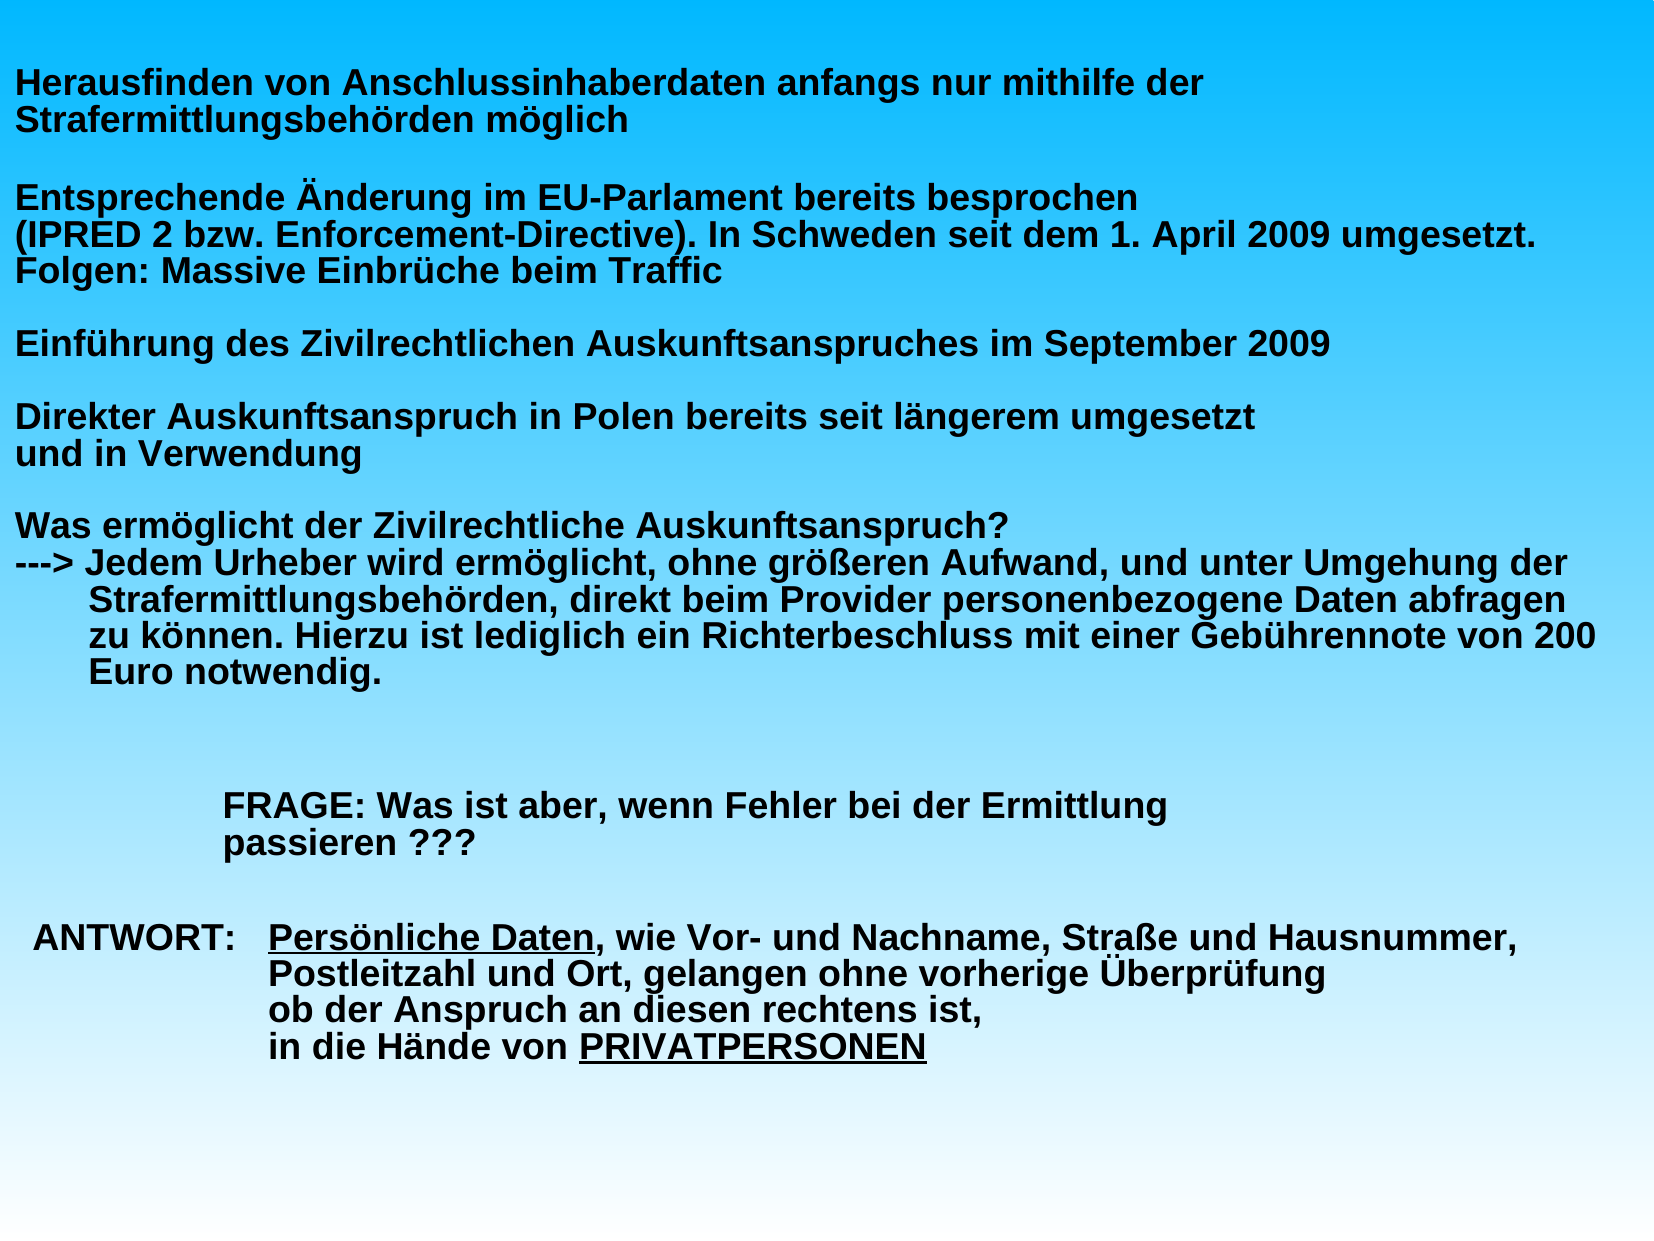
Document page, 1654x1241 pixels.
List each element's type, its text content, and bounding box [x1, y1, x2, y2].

text_box ANTWORT: Persönliche Daten, wie Vor- und Nachname, Straße und Hausnummer, Postleitzahl und Ort, gelangen ohne vorherige Überprüfung ob der Anspruch an diesen rechtens ist, in die Hände von PRIVATPERSONEN [17, 913, 1637, 1058]
text_box Herausfinden von Anschlussinhaberdaten anfangs nur mithilfe der Strafermittlungsbehörden möglich Entsprechende Änderung im EU-Parlament bereits besprochen (IPRED 2 bzw. Enforcement-Directive). In Schweden seit dem 1. April 2009 umgesetzt. Folgen: Massive Einbrüche beim Traffic Einführung des Zivilrechtlichen Auskunftsanspruches im September 2009 Direkter Auskunftsanspruch in Polen bereits seit längerem umgesetzt und in Verwendung Was ermöglicht der Zivilrechtliche Auskunftsanspruch? ---> Jedem Urheber wird ermöglicht, ohne größeren Aufwand, und unter Umgehung der Strafermittlungsbehörden, direkt beim Provider personenbezogene Daten abfragen zu können. Hierzu ist lediglich ein Richterbeschluss mit einer Gebührennote von 200 Euro notwendig. [0, 59, 1625, 680]
text_box FRAGE: Was ist aber, wenn Fehler bei der Ermittlung passieren ??? [207, 782, 1446, 880]
